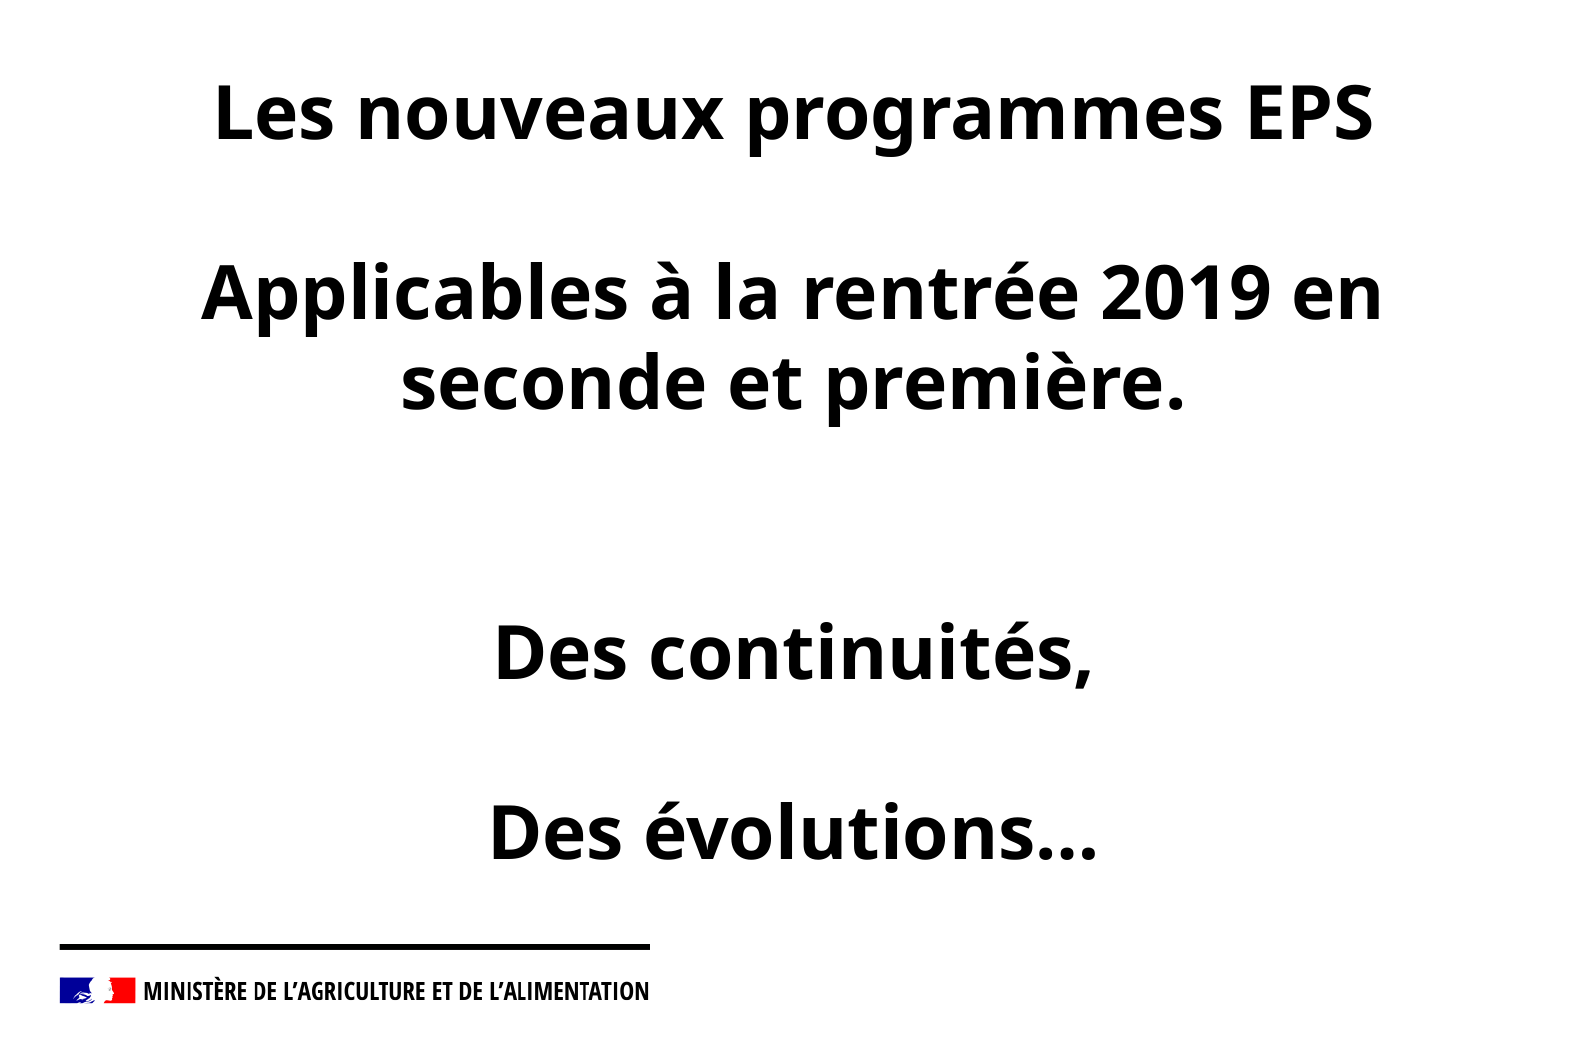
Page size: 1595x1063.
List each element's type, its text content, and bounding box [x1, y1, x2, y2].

picture [59, 944, 650, 1004]
text_box Les nouveaux programmes EPS Applicables à la rentrée 2019 en seconde et première. Des continuités, Des évolutions… [124, 57, 1464, 883]
